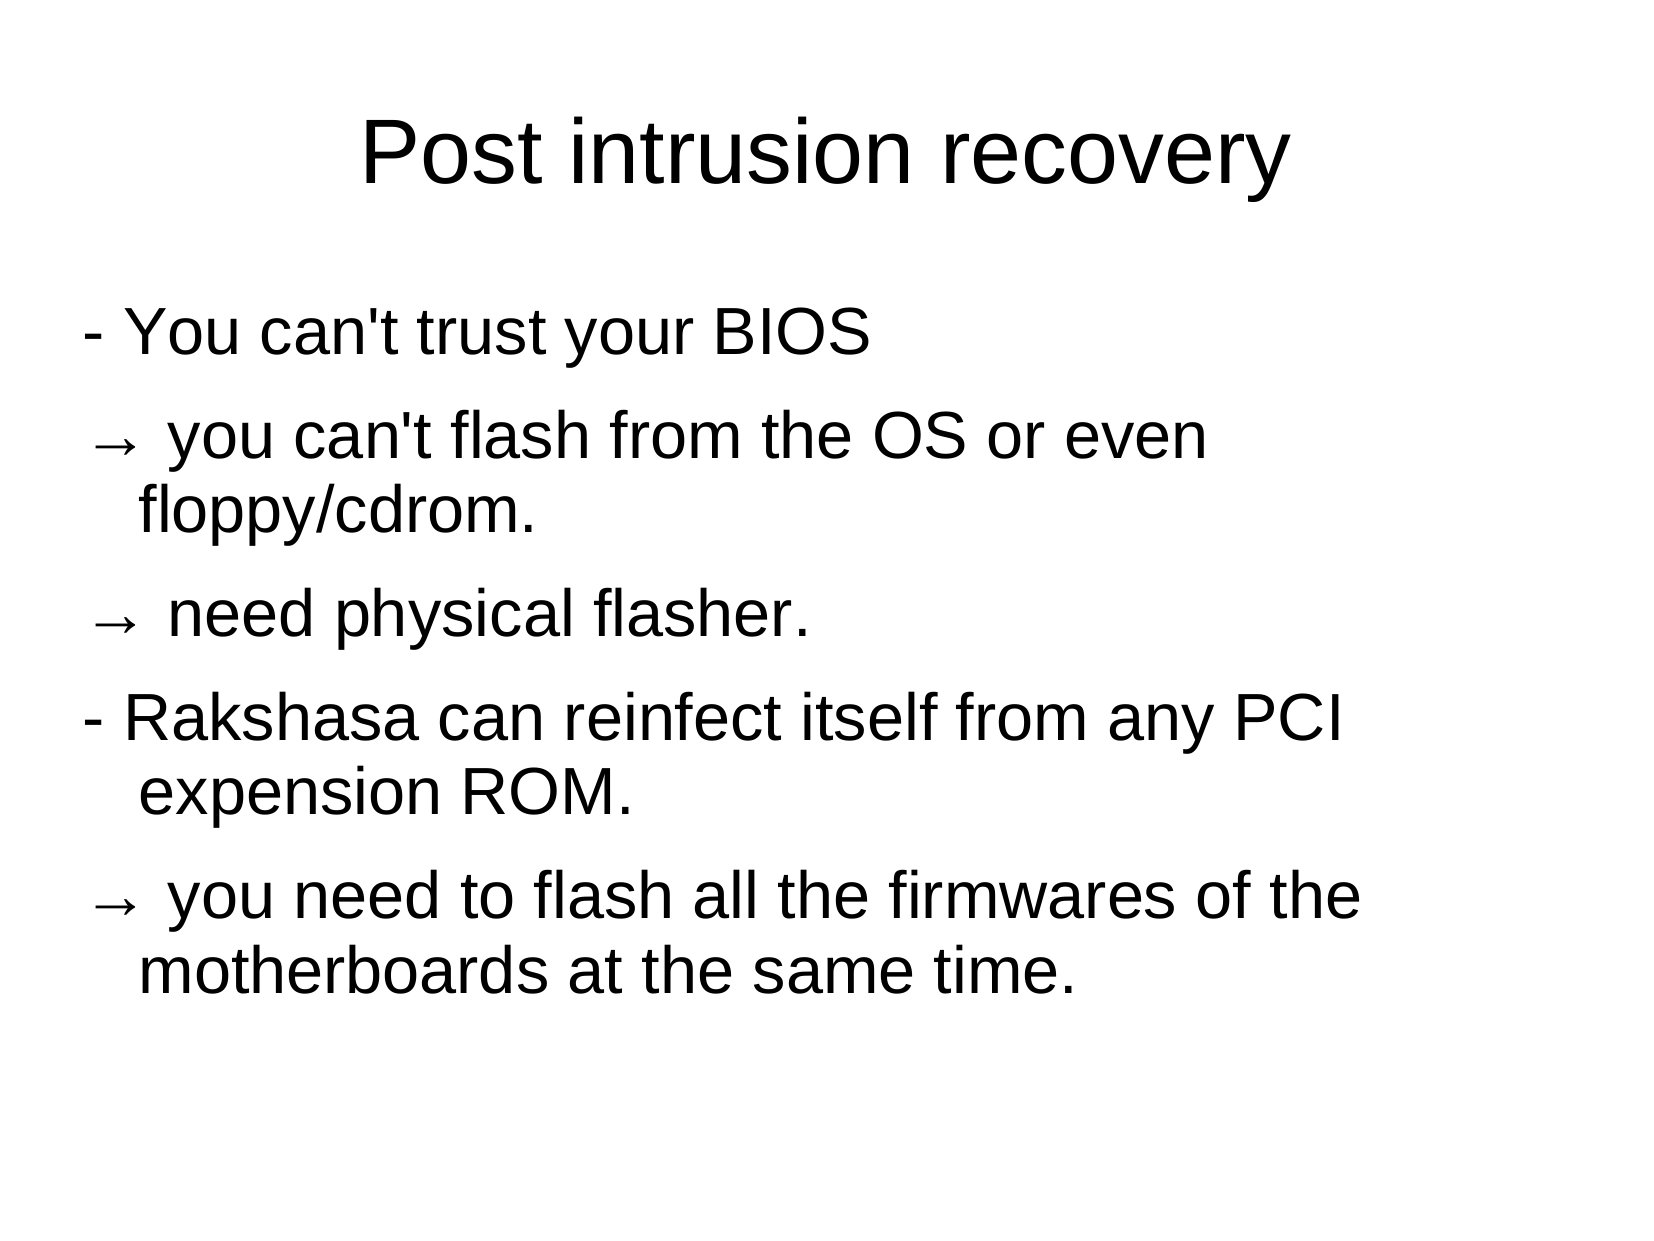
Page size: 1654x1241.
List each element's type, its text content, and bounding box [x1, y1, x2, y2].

list - You can't trust your BIOS → you can't flash from the OS or even floppy/cdrom. → need physical flasher. - Rakshasa can reinfect itself from any PCI expension ROM. → you need to flash all the firmwares of the motherboards at the same time. [82, 290, 1571, 1109]
title Post intrusion recovery [82, 49, 1571, 257]
